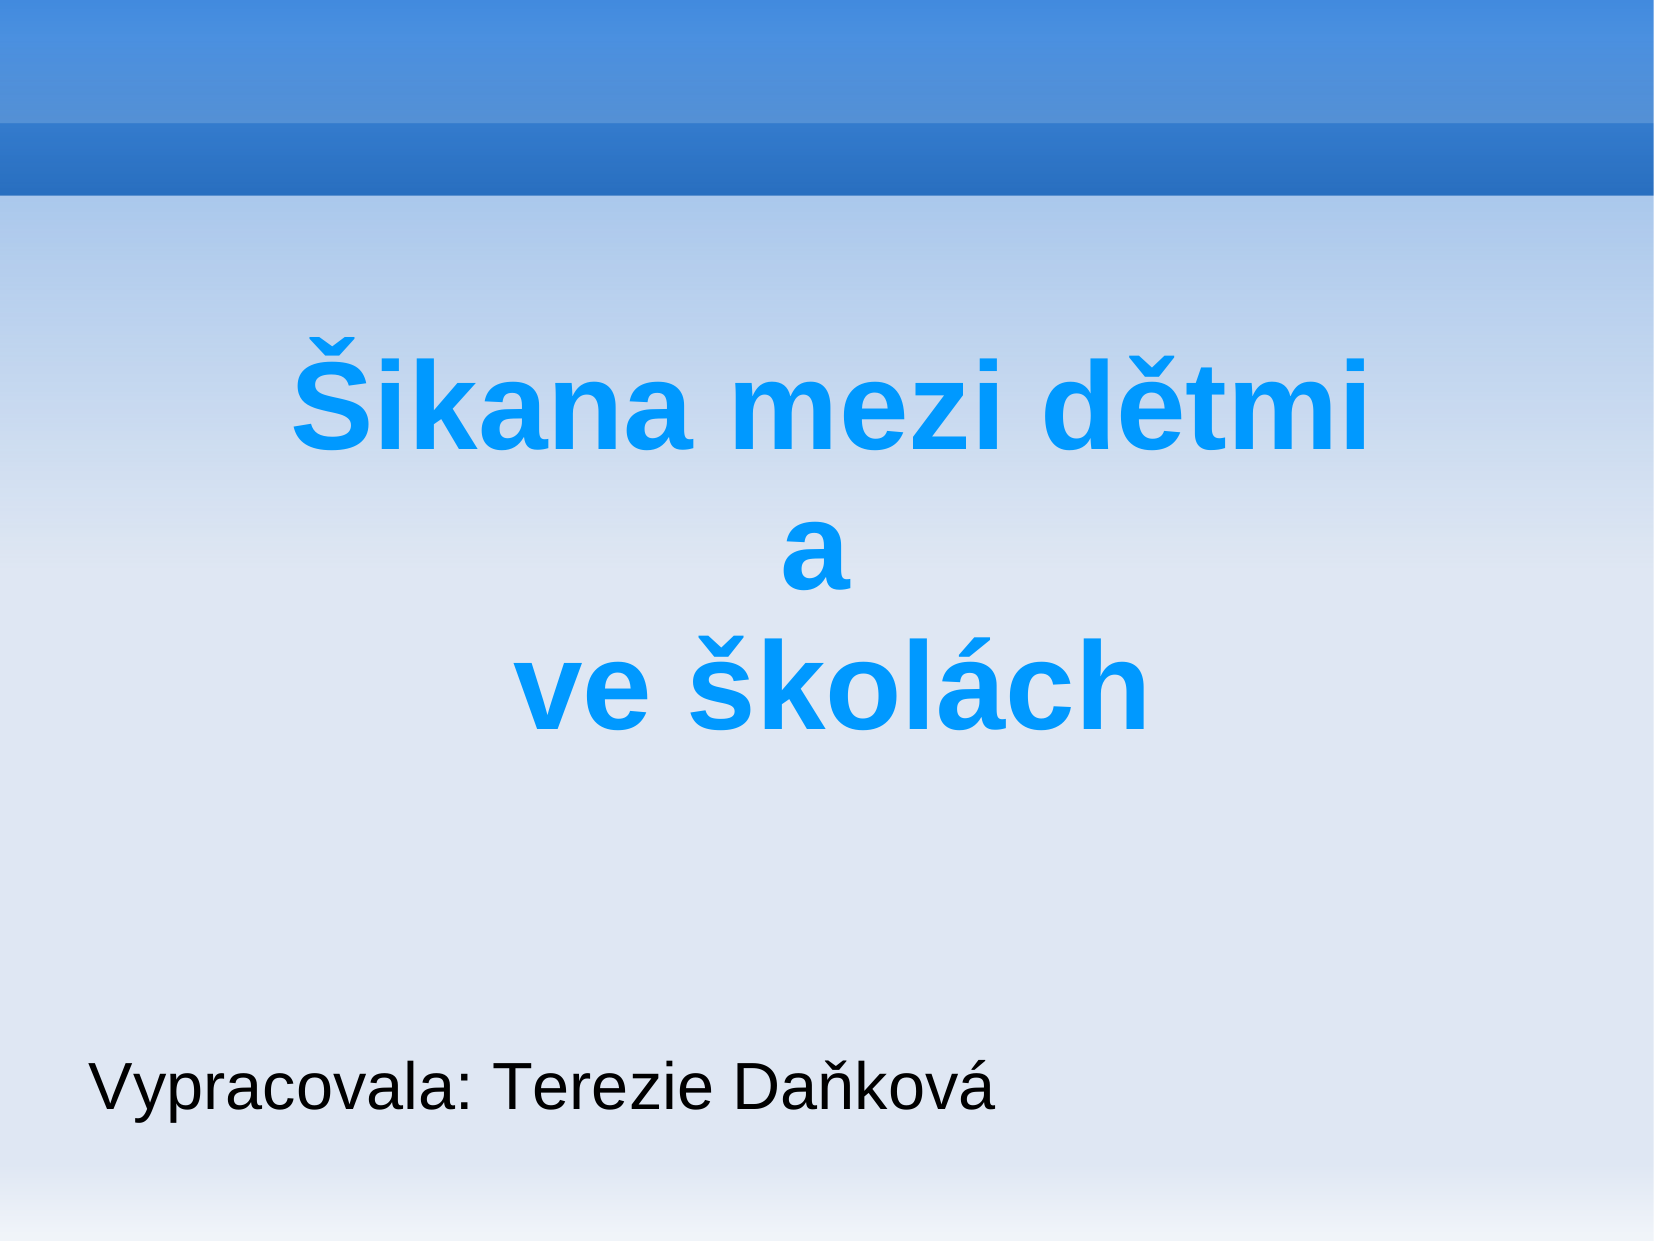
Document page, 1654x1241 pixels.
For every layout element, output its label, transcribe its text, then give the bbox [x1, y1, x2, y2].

list Vypracovala: Terezie Daňková [88, 944, 1571, 1229]
picture [0, 0, 1654, 1241]
title Šikana mezi dětmi a ve školách [88, 265, 1577, 827]
